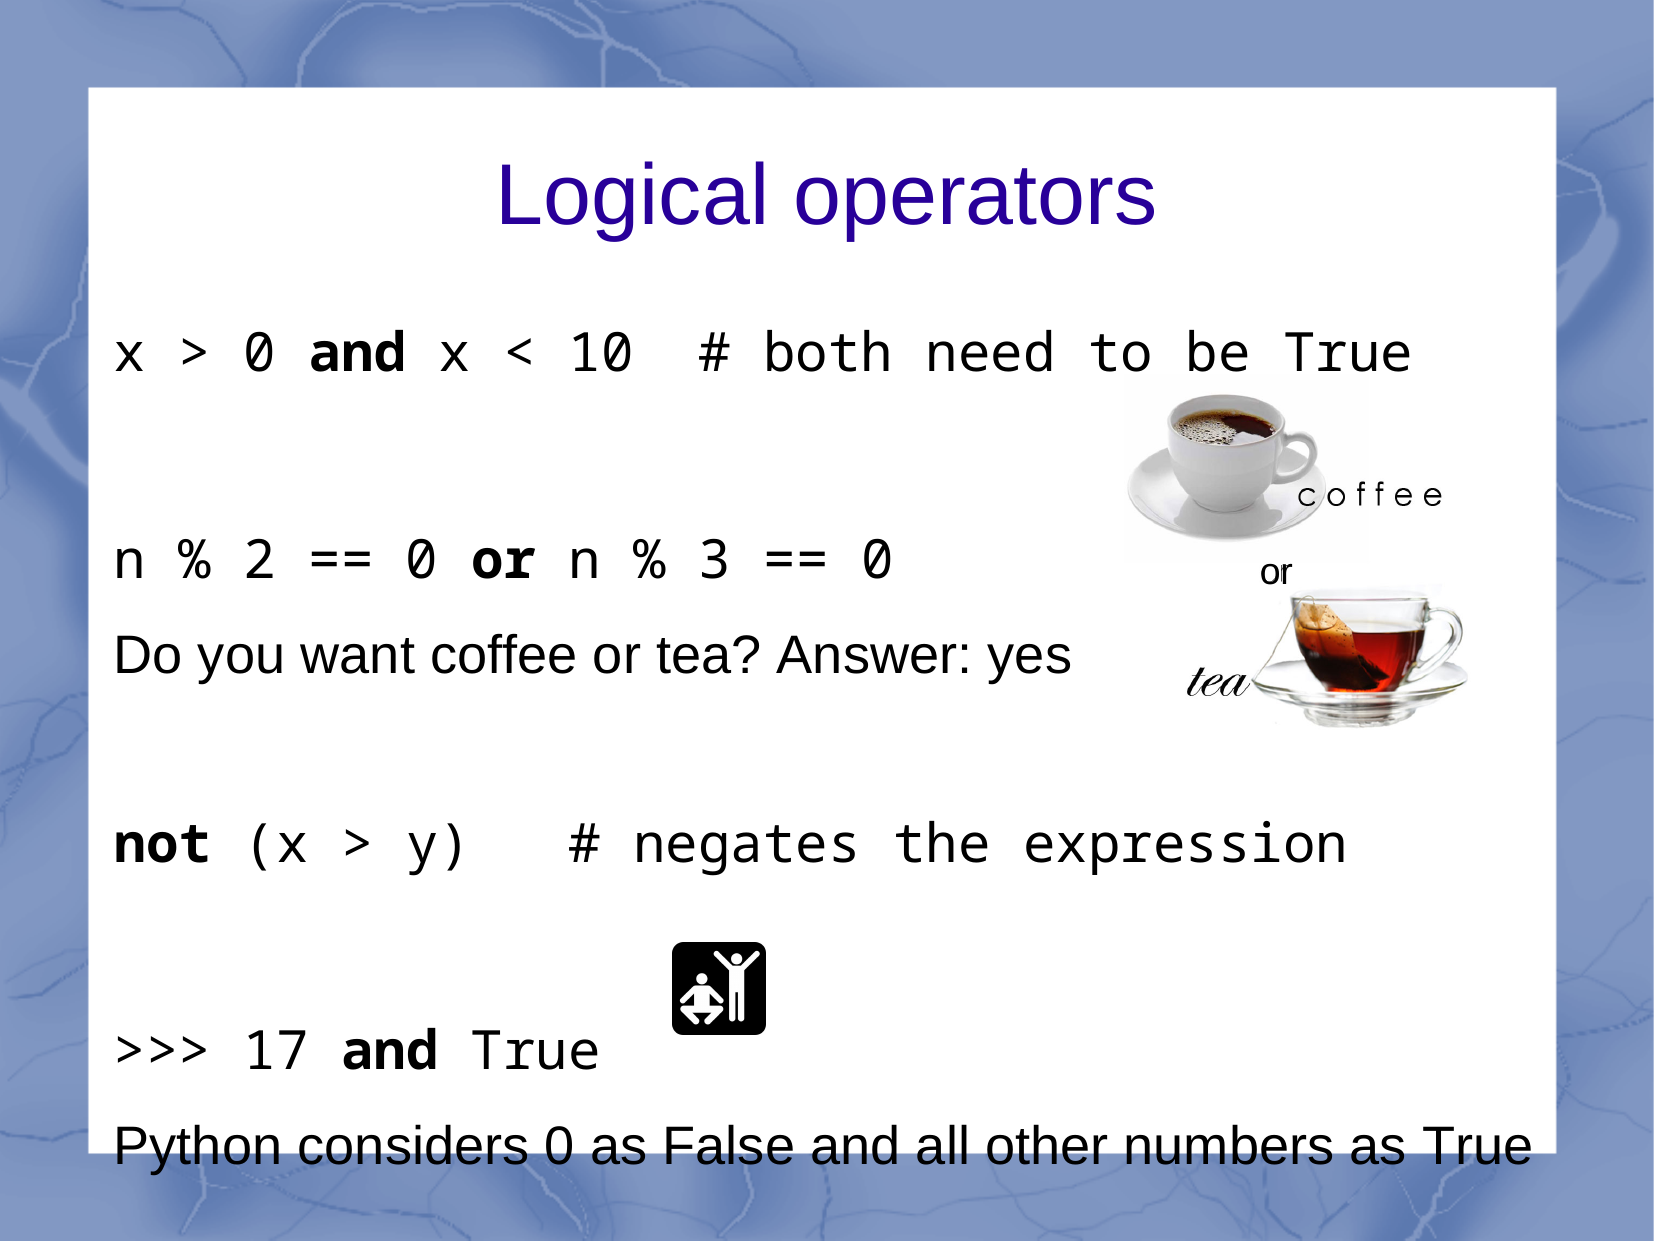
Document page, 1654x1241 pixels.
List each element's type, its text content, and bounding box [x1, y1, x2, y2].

list x > 0 and x < 10 # both need to be True n % 2 == 0 or n % 3 == 0 Do you want coffee or tea? Answer: yes not (x > y) # negates the expression >>> 17 and True Python considers 0 as False and all other numbers as True [113, 313, 1584, 1116]
text_box or [1245, 543, 1308, 601]
picture [0, 0, 1654, 1241]
title Logical operators [118, 90, 1536, 298]
